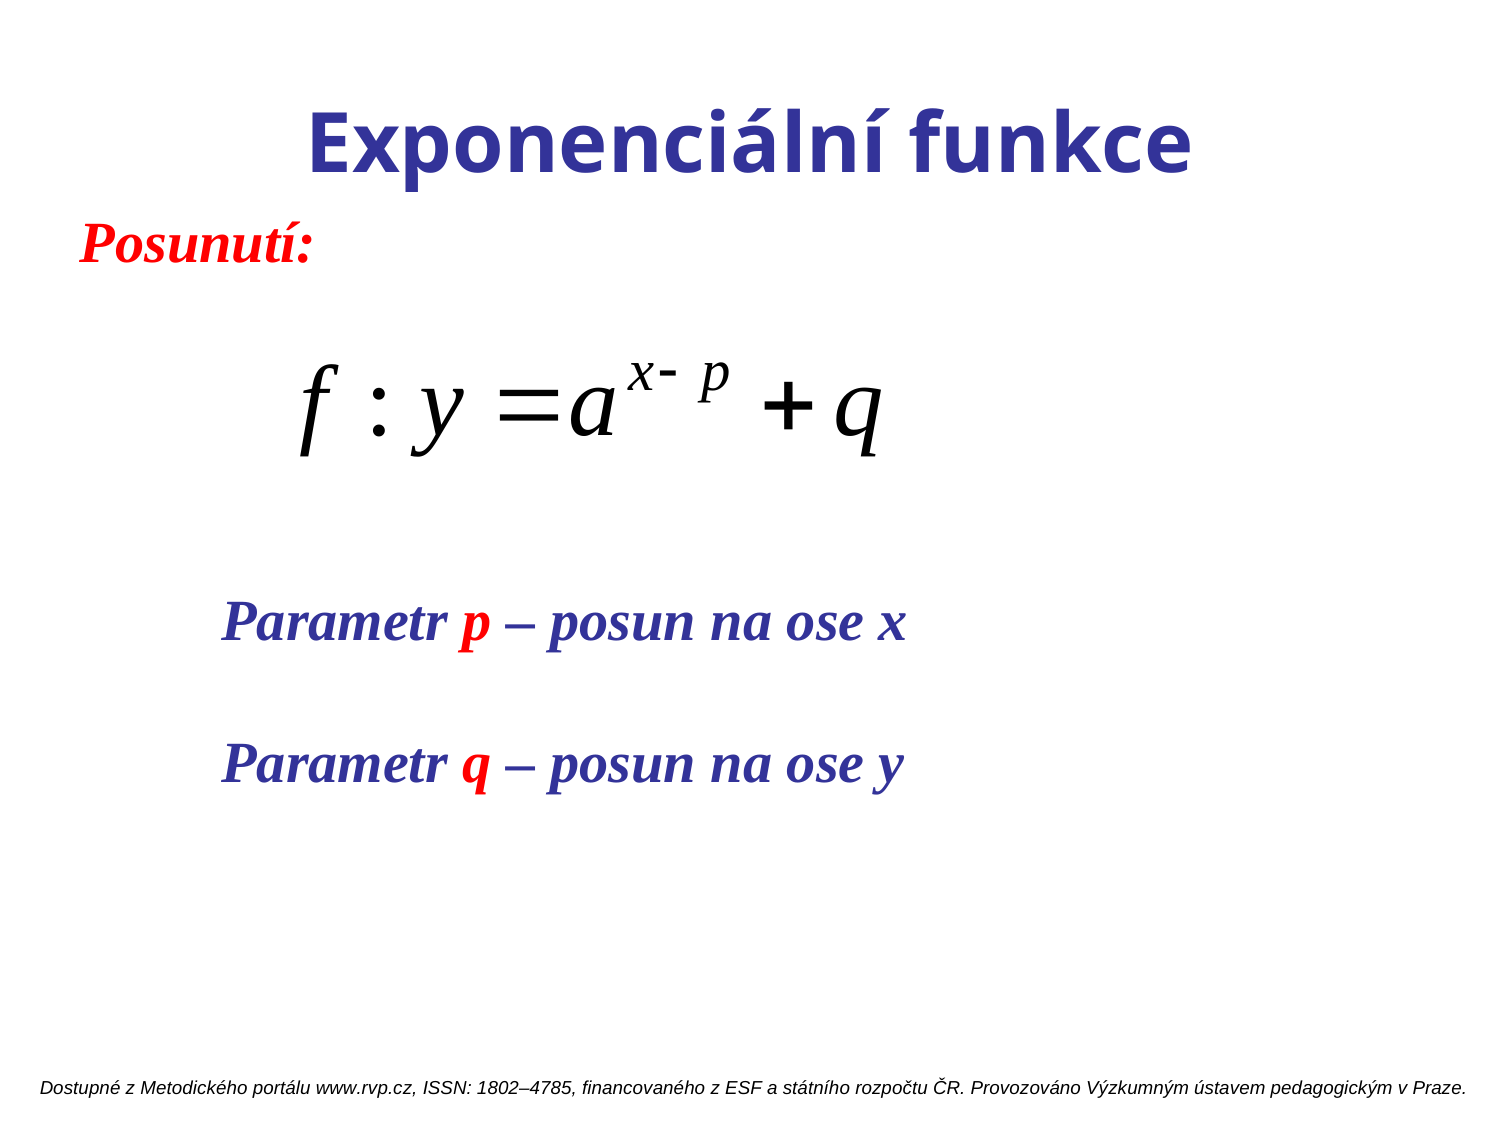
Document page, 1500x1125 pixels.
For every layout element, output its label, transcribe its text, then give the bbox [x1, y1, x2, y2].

text_box Exponenciální funkce [75, 45, 1426, 196]
chart [265, 326, 904, 478]
text_box Posunutí: [64, 196, 1483, 282]
text_box Dostupné z Metodického portálu www.rvp.cz, ISSN: 1802–4785, financovaného z ESF a státního rozpočtu ČR. Provozováno Výzkumným ústavem pedagogickým v Praze. [24, 1068, 1481, 1107]
text_box Parametr q – posun na ose y [206, 716, 1500, 802]
text_box Parametr p – posun na ose x [206, 574, 1500, 660]
